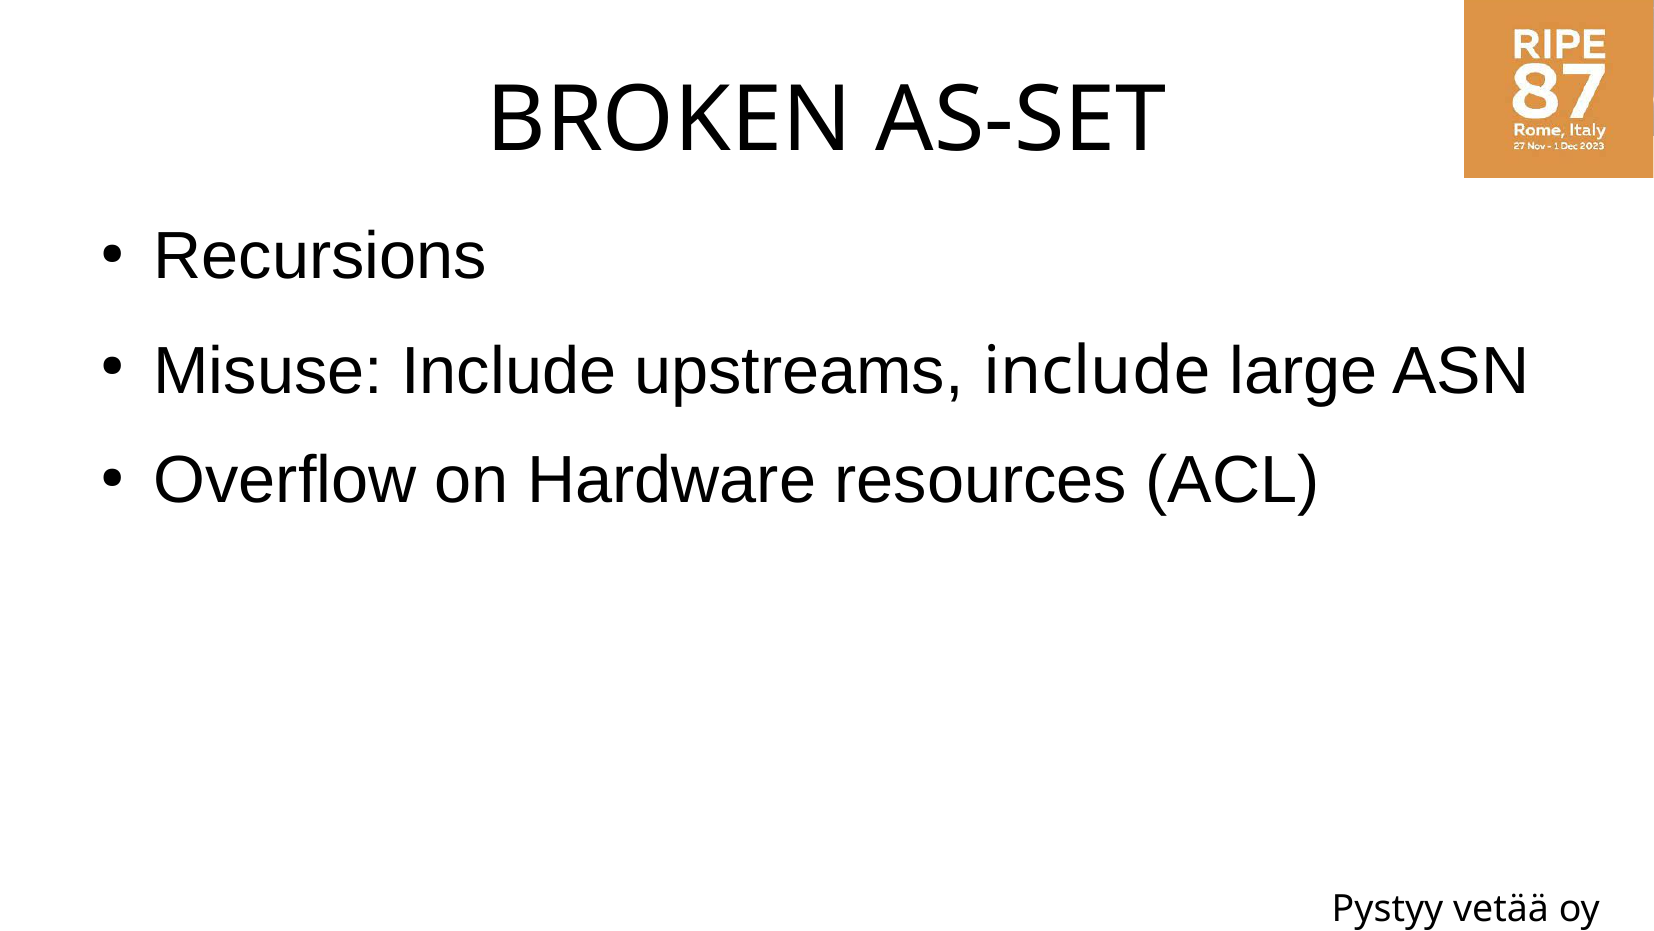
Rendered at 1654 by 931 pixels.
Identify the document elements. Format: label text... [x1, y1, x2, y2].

title BROKEN AS-SET [82, 37, 1571, 193]
list Recursions Misuse: Include upstreams, include large ASN Overflow on Hardware resources (ACL) [82, 217, 1571, 758]
picture [1464, 0, 1654, 178]
text_box Pystyy vetää oy [1316, 874, 1654, 931]
